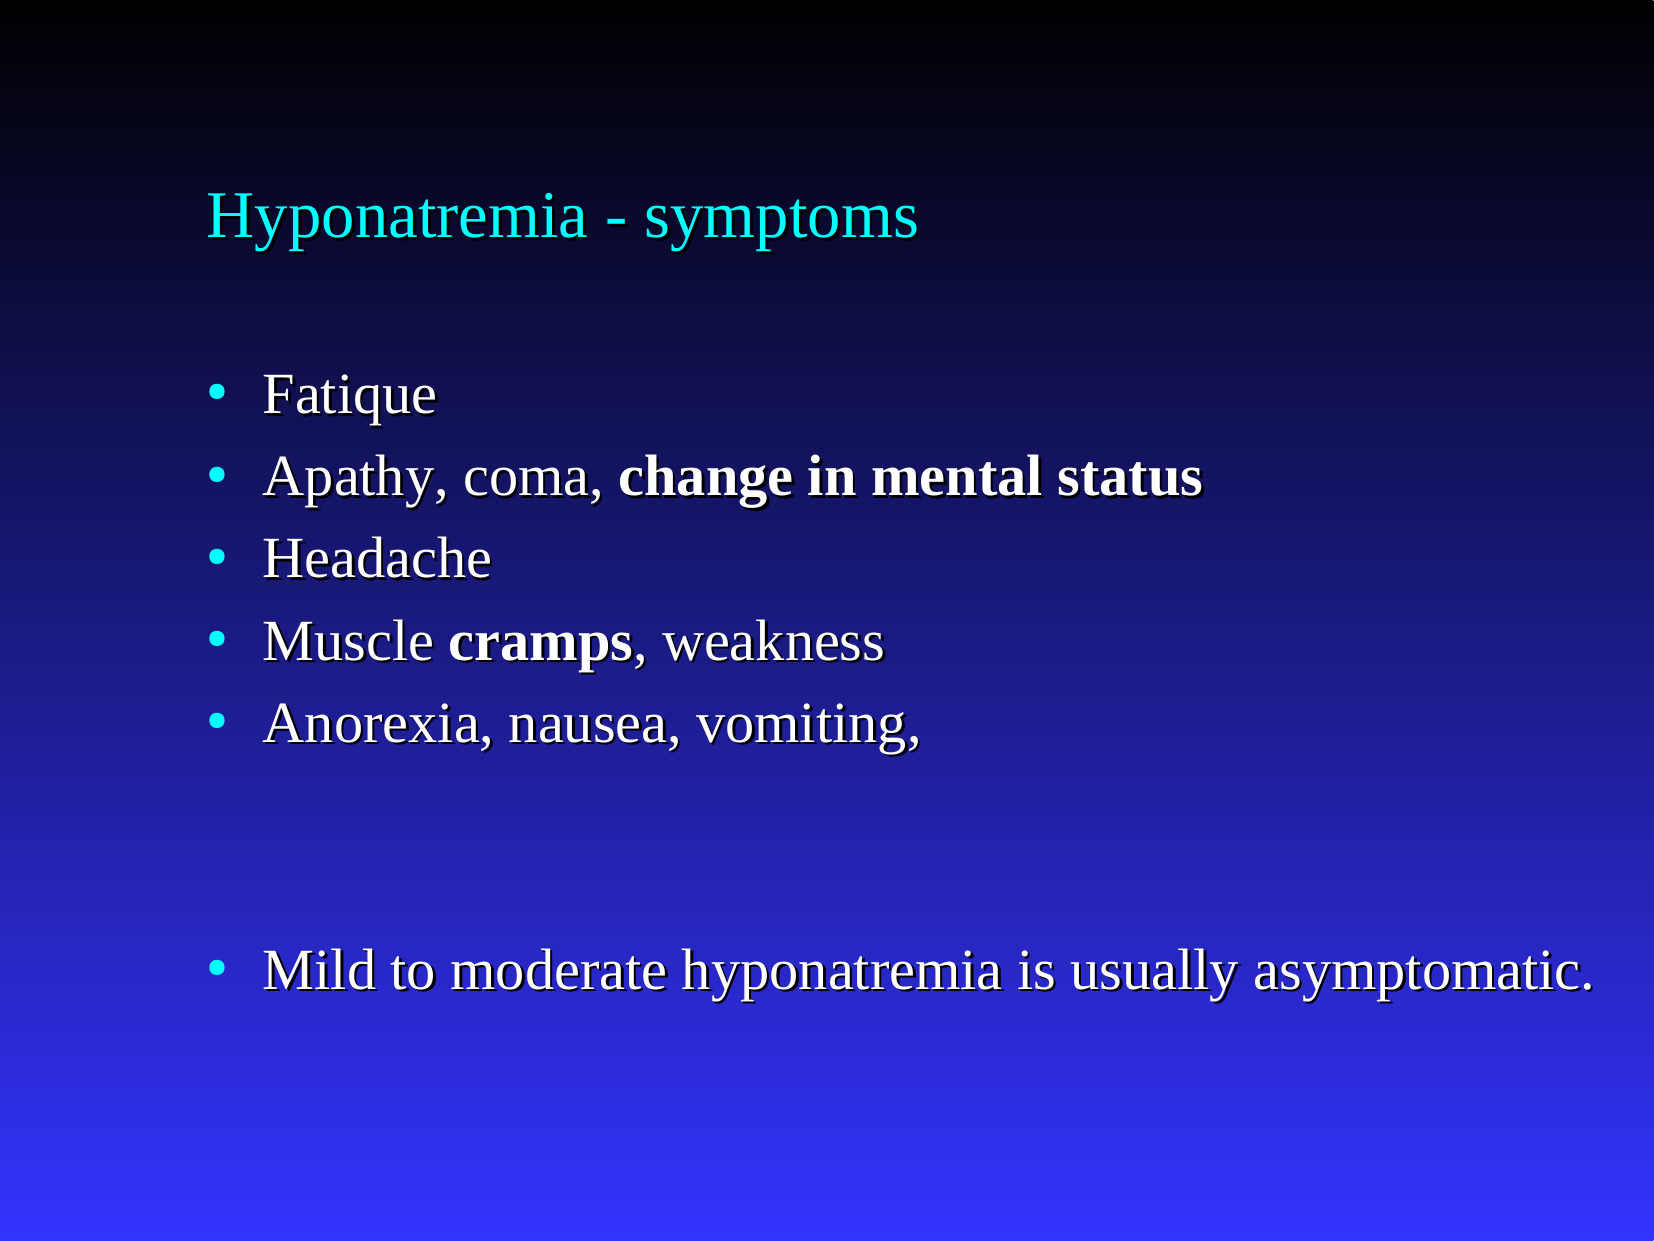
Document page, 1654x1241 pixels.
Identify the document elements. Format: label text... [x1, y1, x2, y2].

title Hyponatremia - symptoms [206, 110, 1613, 317]
list Fatique Apathy, coma, change in mental status Headache Muscle cramps, weakness Anorexia, nausea, vomiting, Mild to moderate hyponatremia is usually asymptomatic. [206, 358, 1613, 1103]
